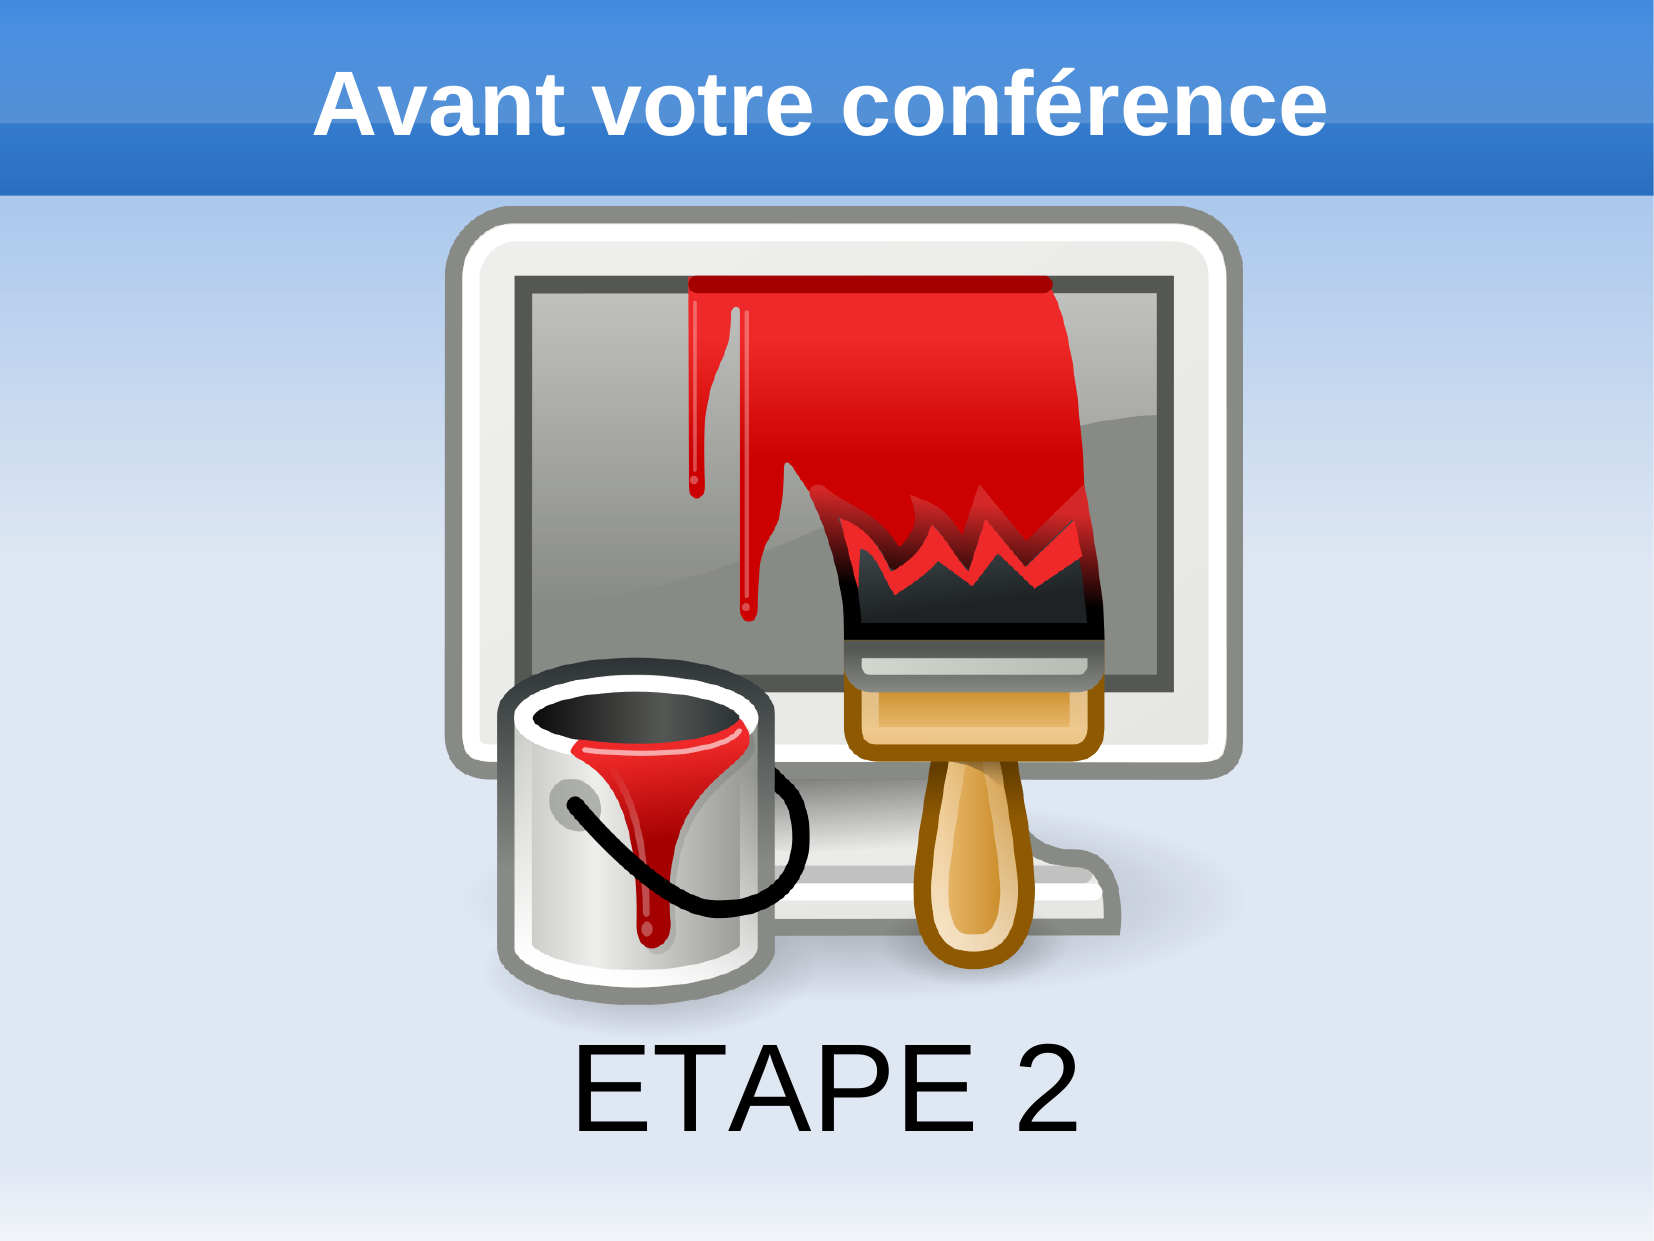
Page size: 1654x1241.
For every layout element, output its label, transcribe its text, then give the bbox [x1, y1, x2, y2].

picture [0, 0, 1654, 1241]
text_box ETAPE 2 [554, 1039, 1099, 1182]
title Avant votre conférence [76, 0, 1565, 208]
